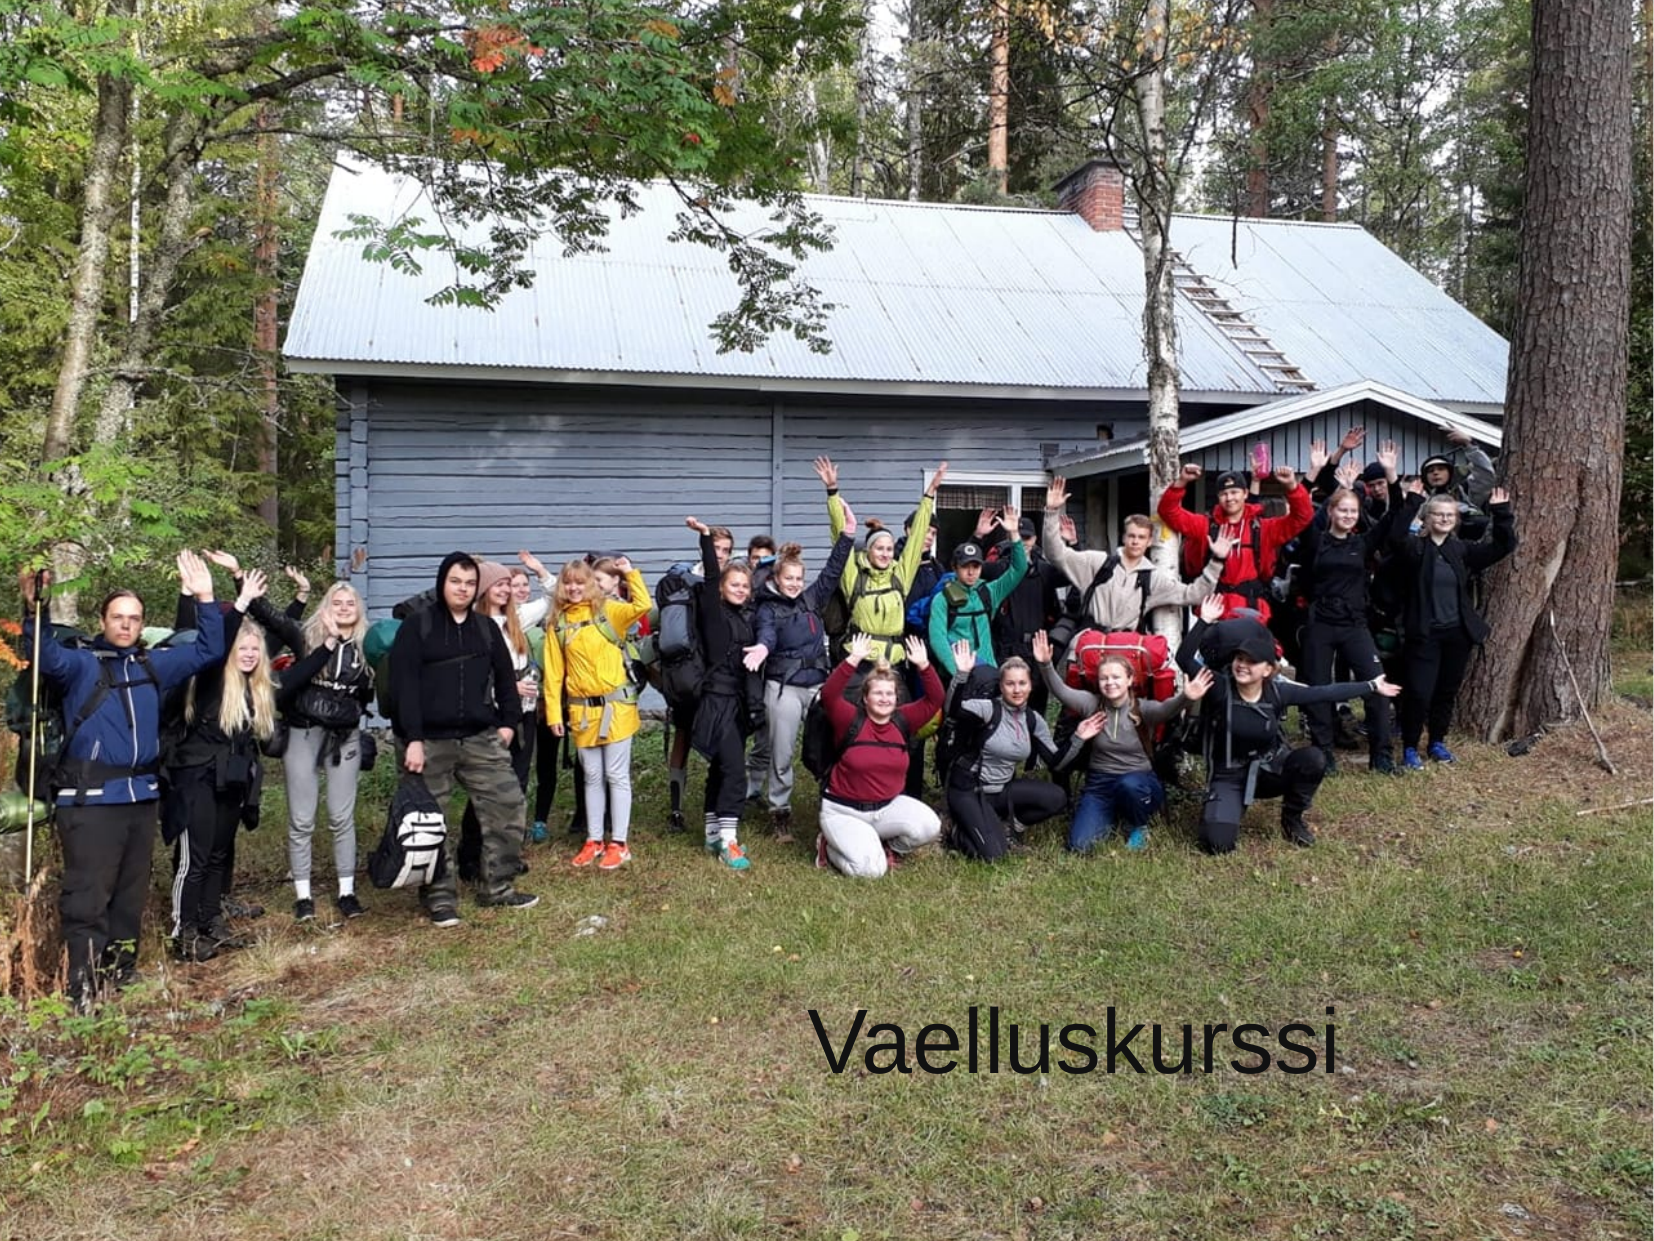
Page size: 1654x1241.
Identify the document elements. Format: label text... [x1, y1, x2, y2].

title Vaelluskurssi [330, 938, 1654, 1146]
picture [0, 0, 1654, 1241]
